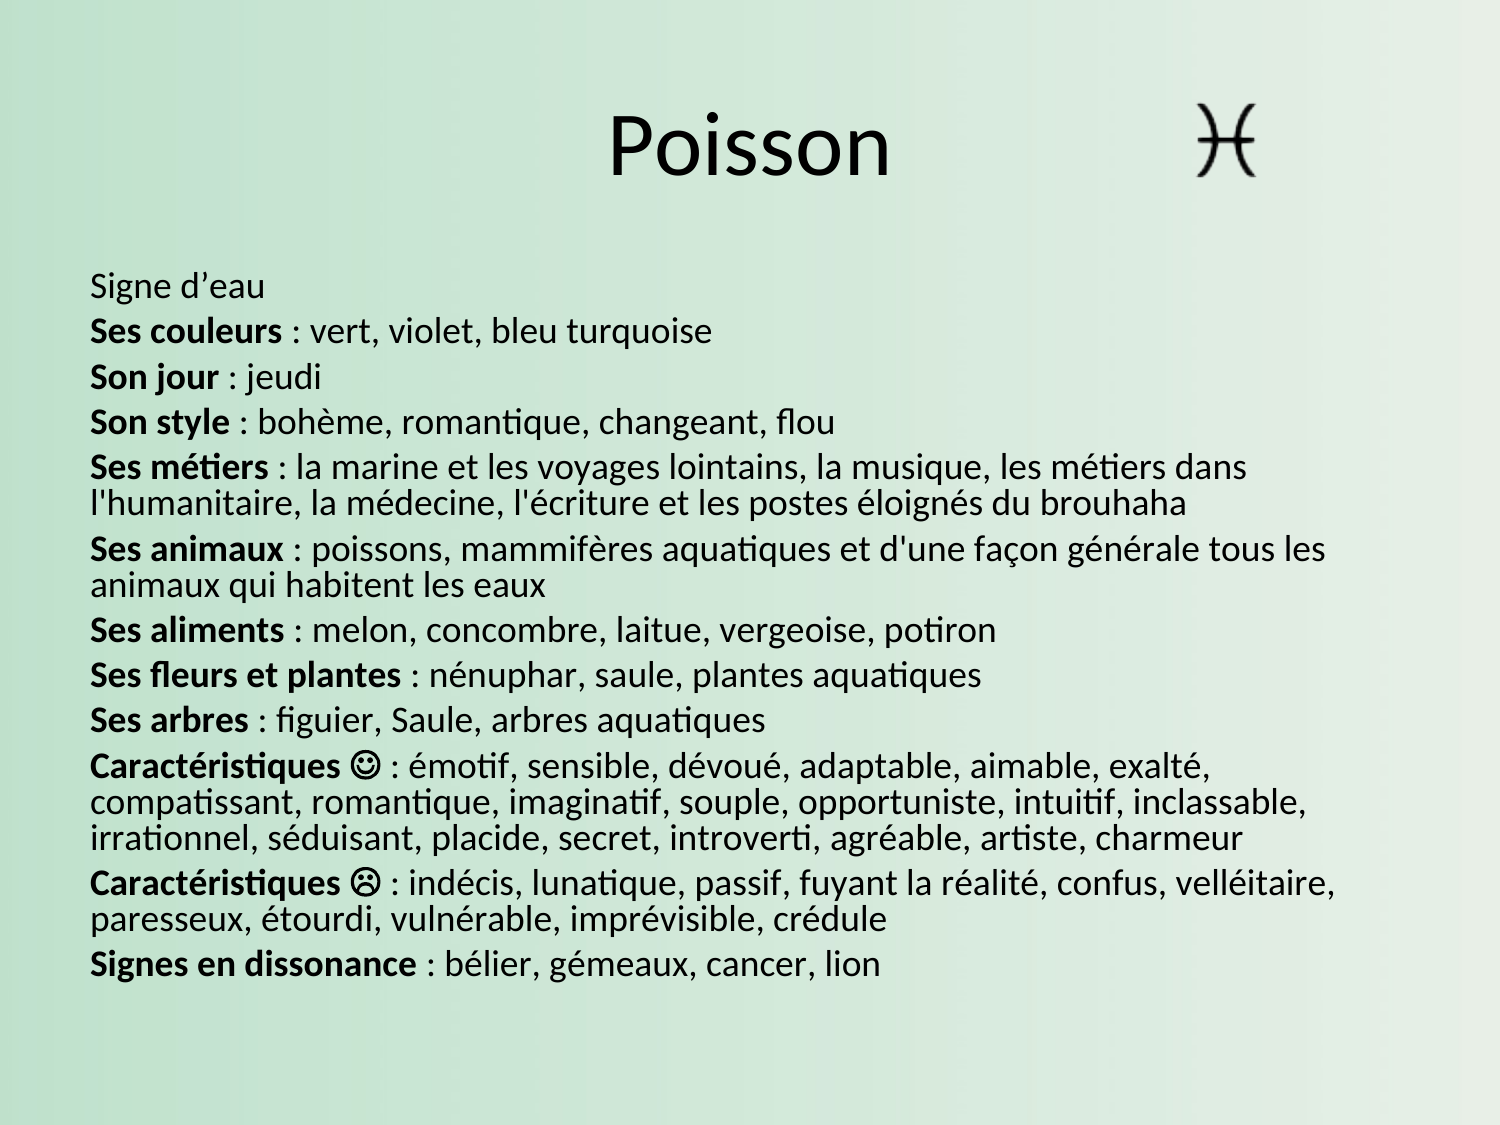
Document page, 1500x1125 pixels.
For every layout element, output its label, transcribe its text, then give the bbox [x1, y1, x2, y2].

picture [0, 0, 1500, 1125]
title Poisson [75, 45, 1426, 233]
list Signe d’eau Ses couleurs : vert, violet, bleu turquoise Son jour : jeudi Son style : bohème, romantique, changeant, flou Ses métiers : la marine et les voyages lointains, la musique, les métiers dans l'humanitaire, la médecine, l'écriture et les postes éloignés du brouhaha Ses animaux : poissons, mammifères aquatiques et d'une façon générale tous les animaux qui habitent les eaux Ses aliments : melon, concombre, laitue, vergeoise, potiron Ses fleurs et plantes : nénuphar, saule, plantes aquatiques Ses arbres : figuier, Saule, arbres aquatiques Caractéristiques  : émotif, sensible, dévoué, adaptable, aimable, exalté, compatissant, romantique, imaginatif, souple, opportuniste, intuitif, inclassable, irrationnel, séduisant, placide, secret, introverti, agréable, artiste, charmeur Caractéristiques  : indécis, lunatique, passif, fuyant la réalité, confus, velléitaire, paresseux, étourdi, vulnérable, imprévisible, crédule Signes en dissonance : bélier, gémeaux, cancer, lion [75, 262, 1426, 1084]
